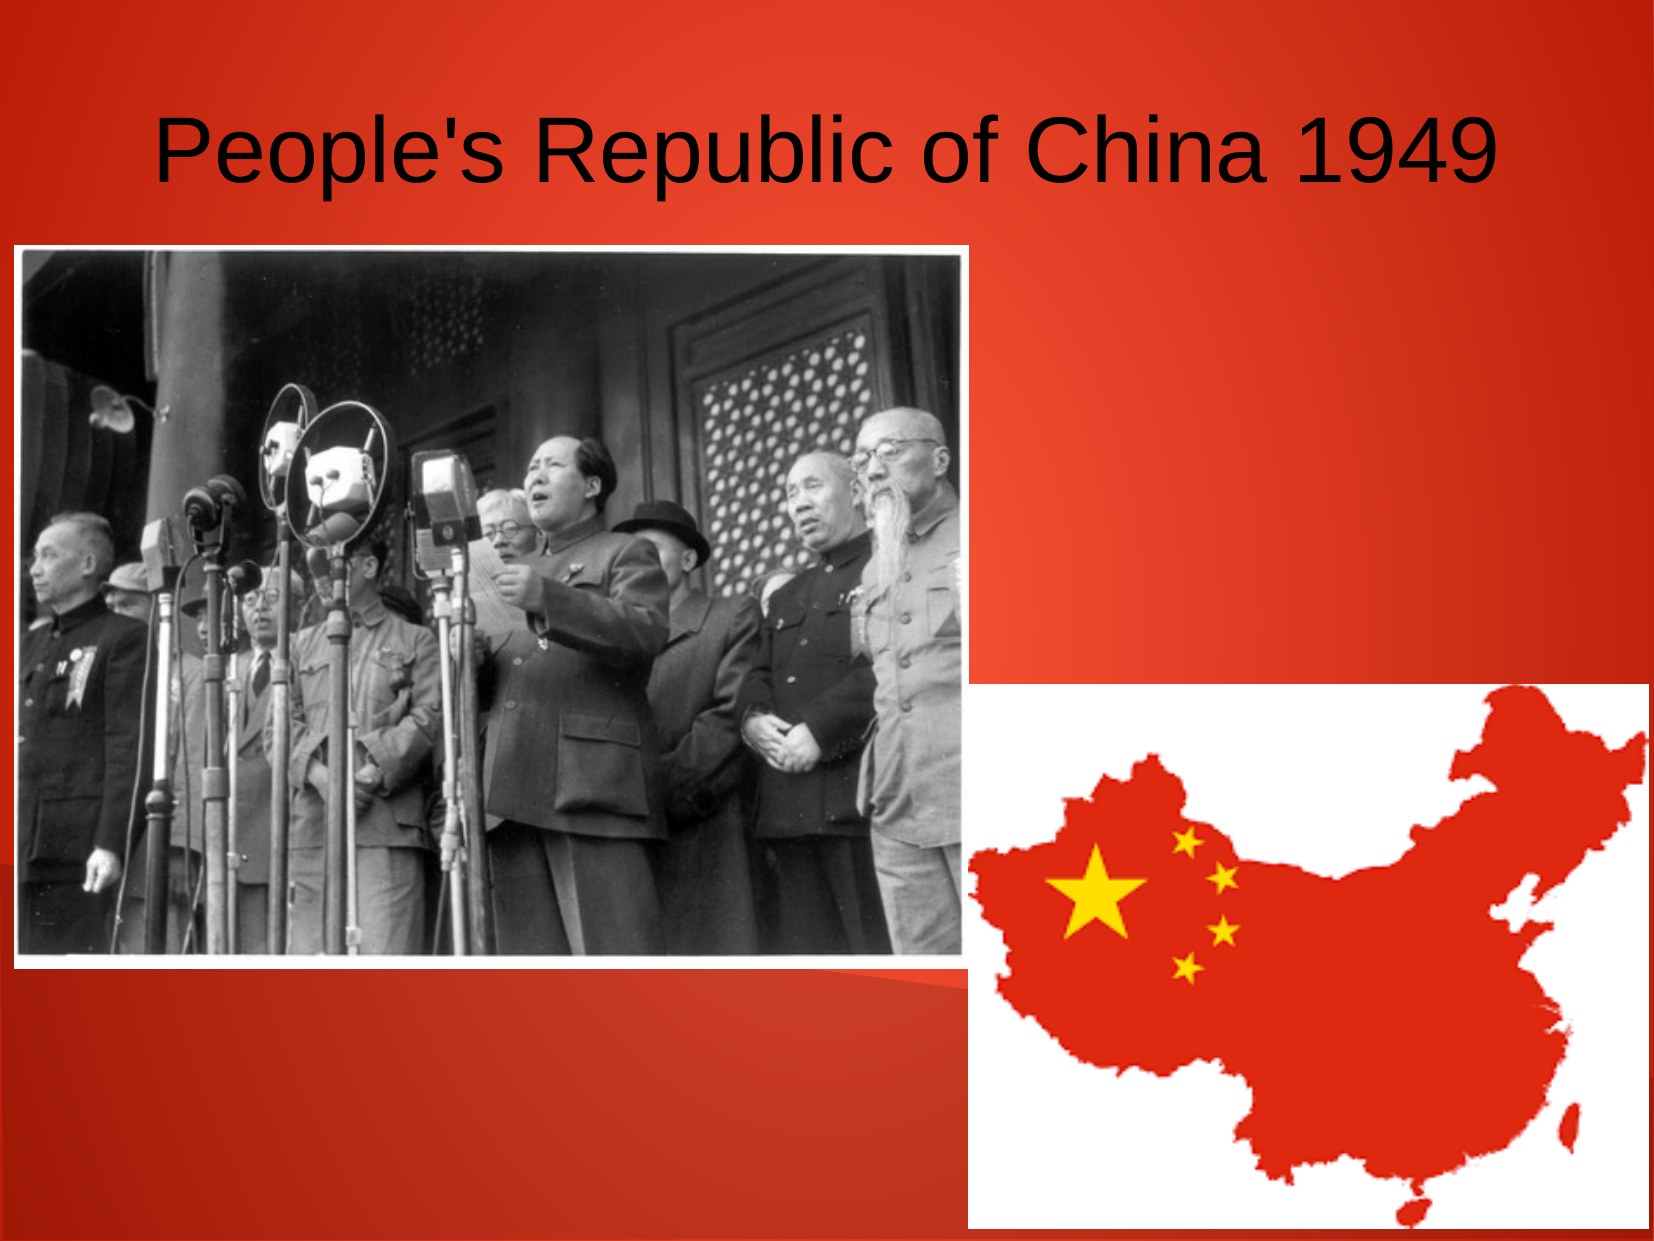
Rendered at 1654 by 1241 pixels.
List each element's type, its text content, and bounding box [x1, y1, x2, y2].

picture [14, 245, 1649, 1229]
title People's Republic of China 1949 [82, 47, 1571, 252]
